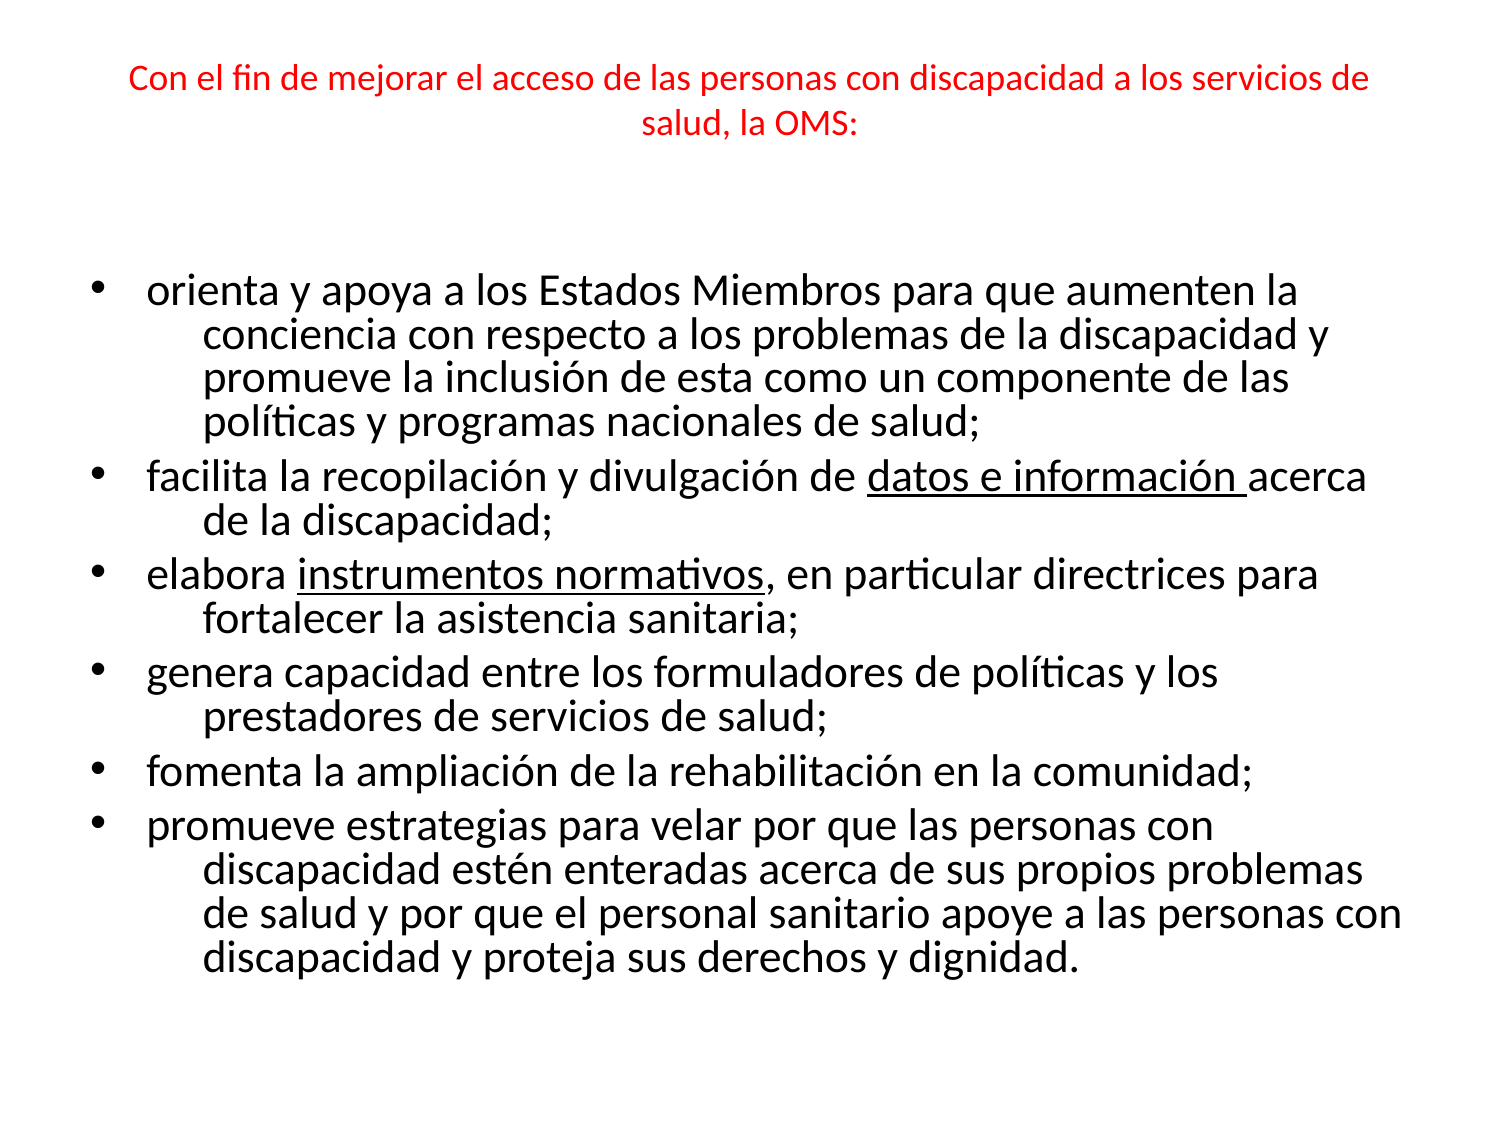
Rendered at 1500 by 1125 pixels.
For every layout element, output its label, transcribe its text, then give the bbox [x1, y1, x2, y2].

list orienta y apoya a los Estados Miembros para que aumenten la conciencia con respecto a los problemas de la discapacidad y promueve la inclusión de esta como un componente de las políticas y programas nacionales de salud; facilita la recopilación y divulgación de datos e información acerca de la discapacidad; elabora instrumentos normativos, en particular directrices para fortalecer la asistencia sanitaria; genera capacidad entre los formuladores de políticas y los prestadores de servicios de salud; fomenta la ampliación de la rehabilitación en la comunidad; promueve estrategias para velar por que las personas con discapacidad estén enteradas acerca de sus propios problemas de salud y por que el personal sanitario apoye a las personas con discapacidad y proteja sus derechos y dignidad. [75, 262, 1426, 1005]
title Con el fin de mejorar el acceso de las personas con discapacidad a los servicios de salud, la OMS: [75, 45, 1426, 233]
